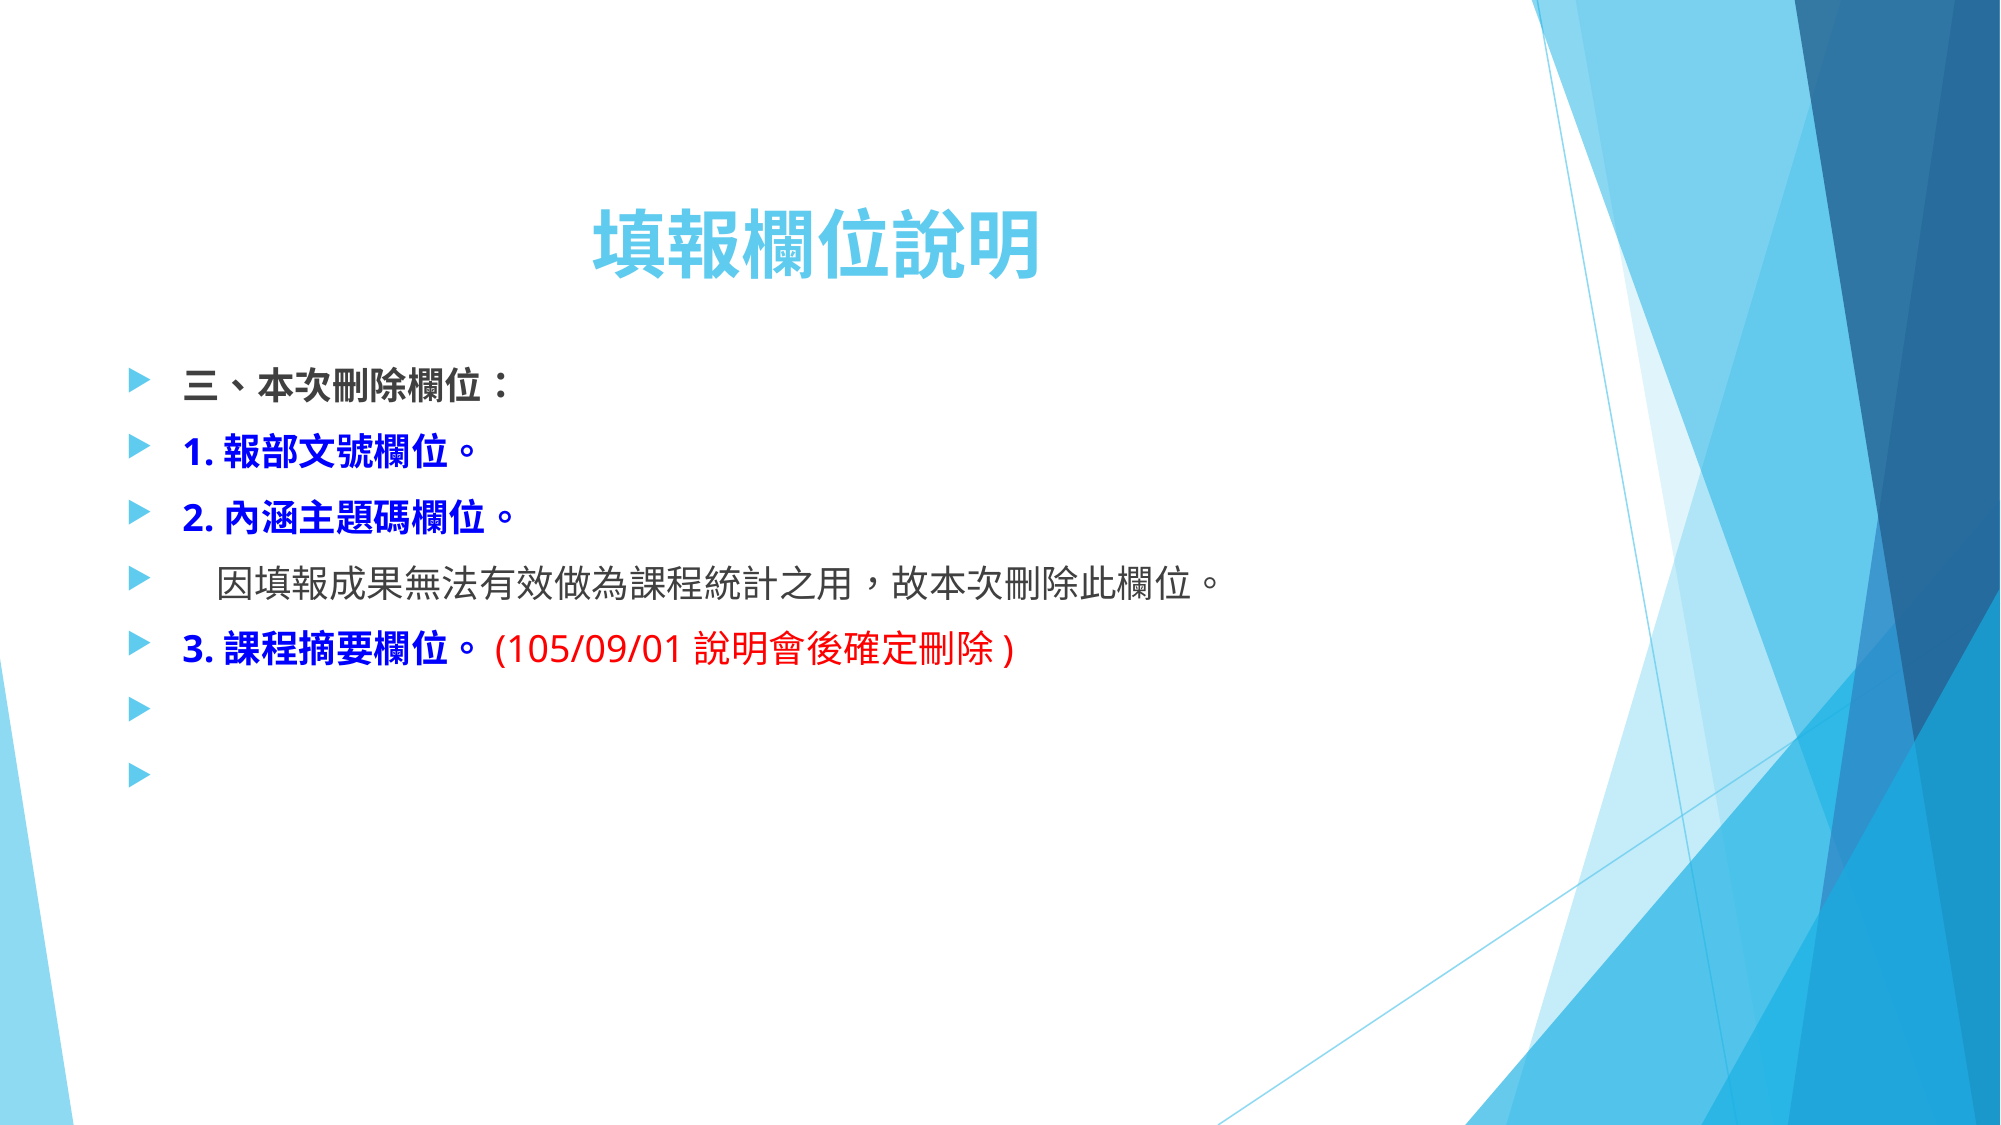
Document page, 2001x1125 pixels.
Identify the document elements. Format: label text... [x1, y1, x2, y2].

title 填報欄位說明 [111, 99, 1522, 317]
list 三、本次刪除欄位： 1.報部文號欄位。 2.內涵主題碼欄位。 因填報成果無法有效做為課程統計之用，故本次刪除此欄位。 3.課程摘要欄位。(105/09/01說明會後確定刪除) [111, 354, 1522, 992]
